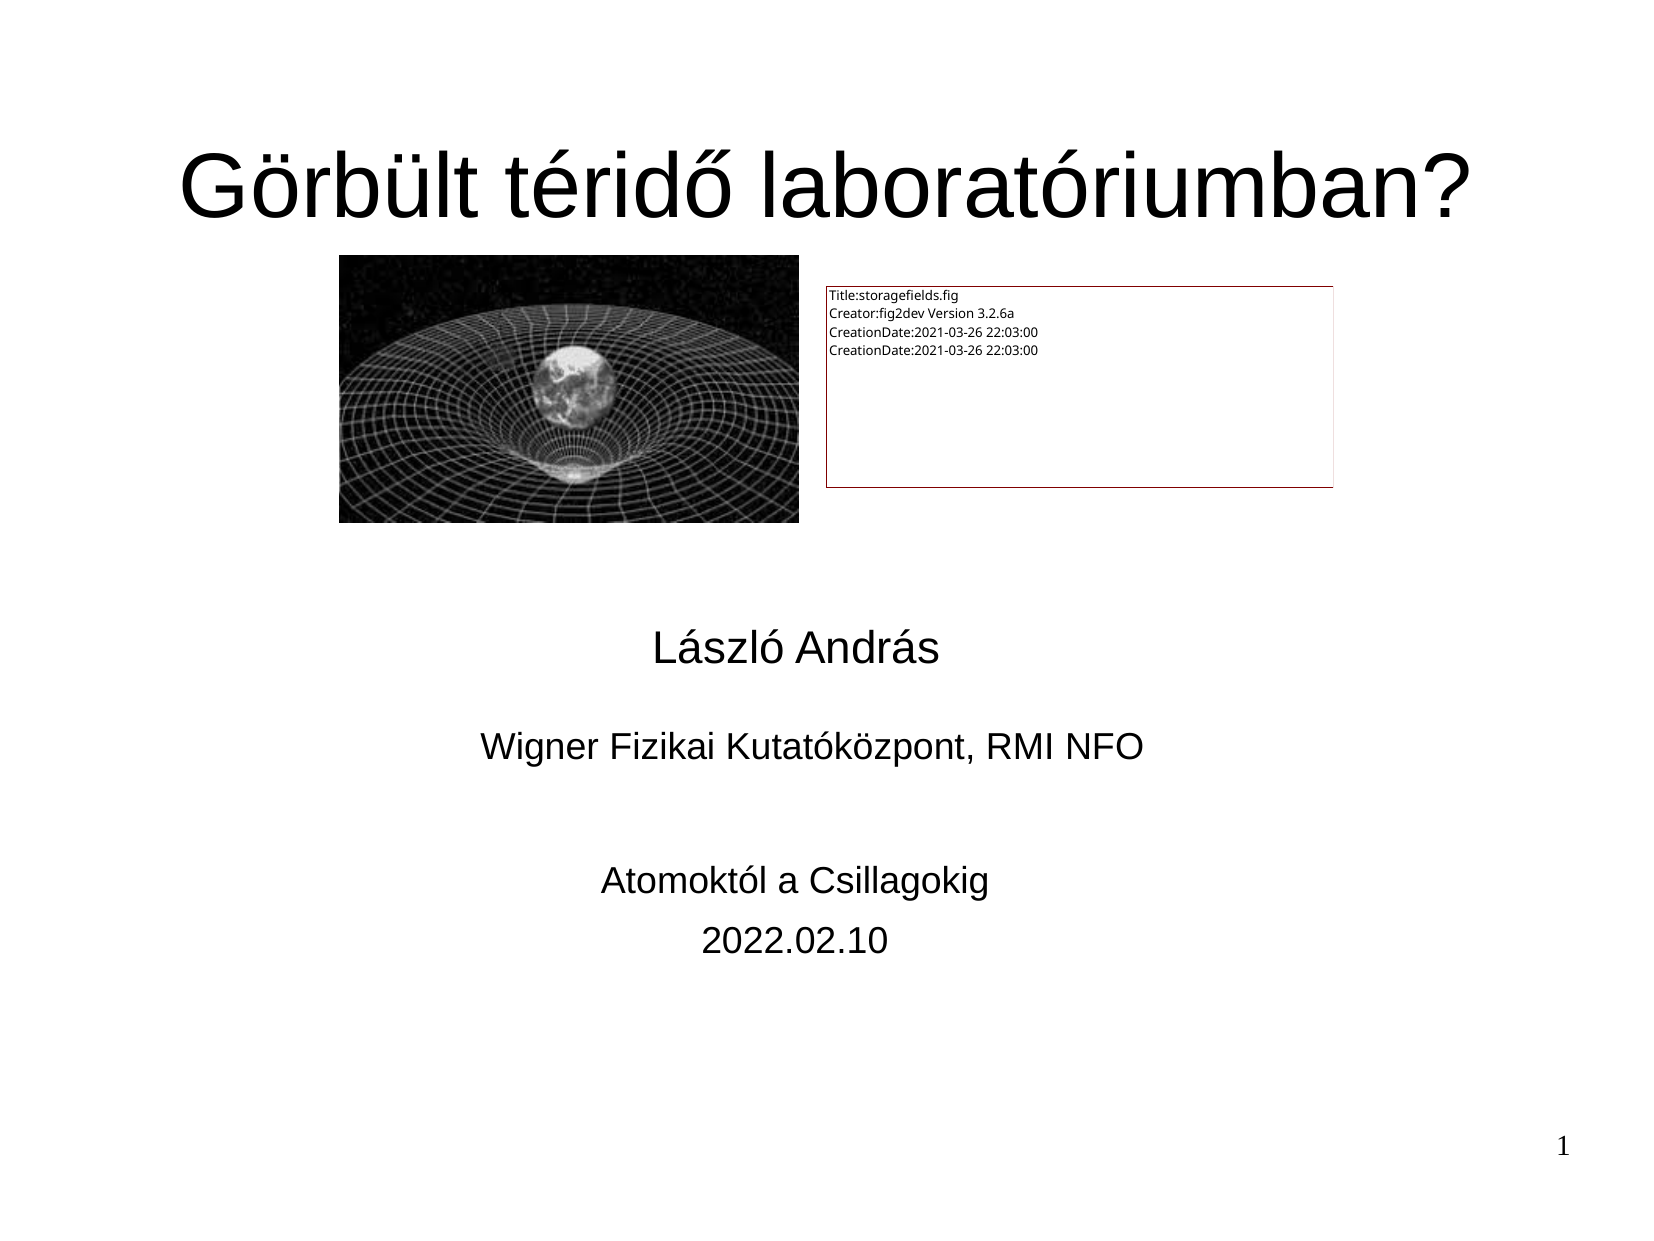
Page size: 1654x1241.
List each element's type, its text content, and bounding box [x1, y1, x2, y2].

picture [825, 285, 1334, 488]
text_box László András [637, 618, 1055, 685]
text_box Wigner Fizikai Kutatóközpont, RMI NFO [465, 721, 1329, 788]
text_box Atomoktól a Csillagokig [586, 852, 1013, 910]
text_box 2022.02.10 [686, 911, 938, 969]
title Görbült téridő laboratóriumban? [82, 85, 1571, 292]
picture [339, 255, 799, 523]
